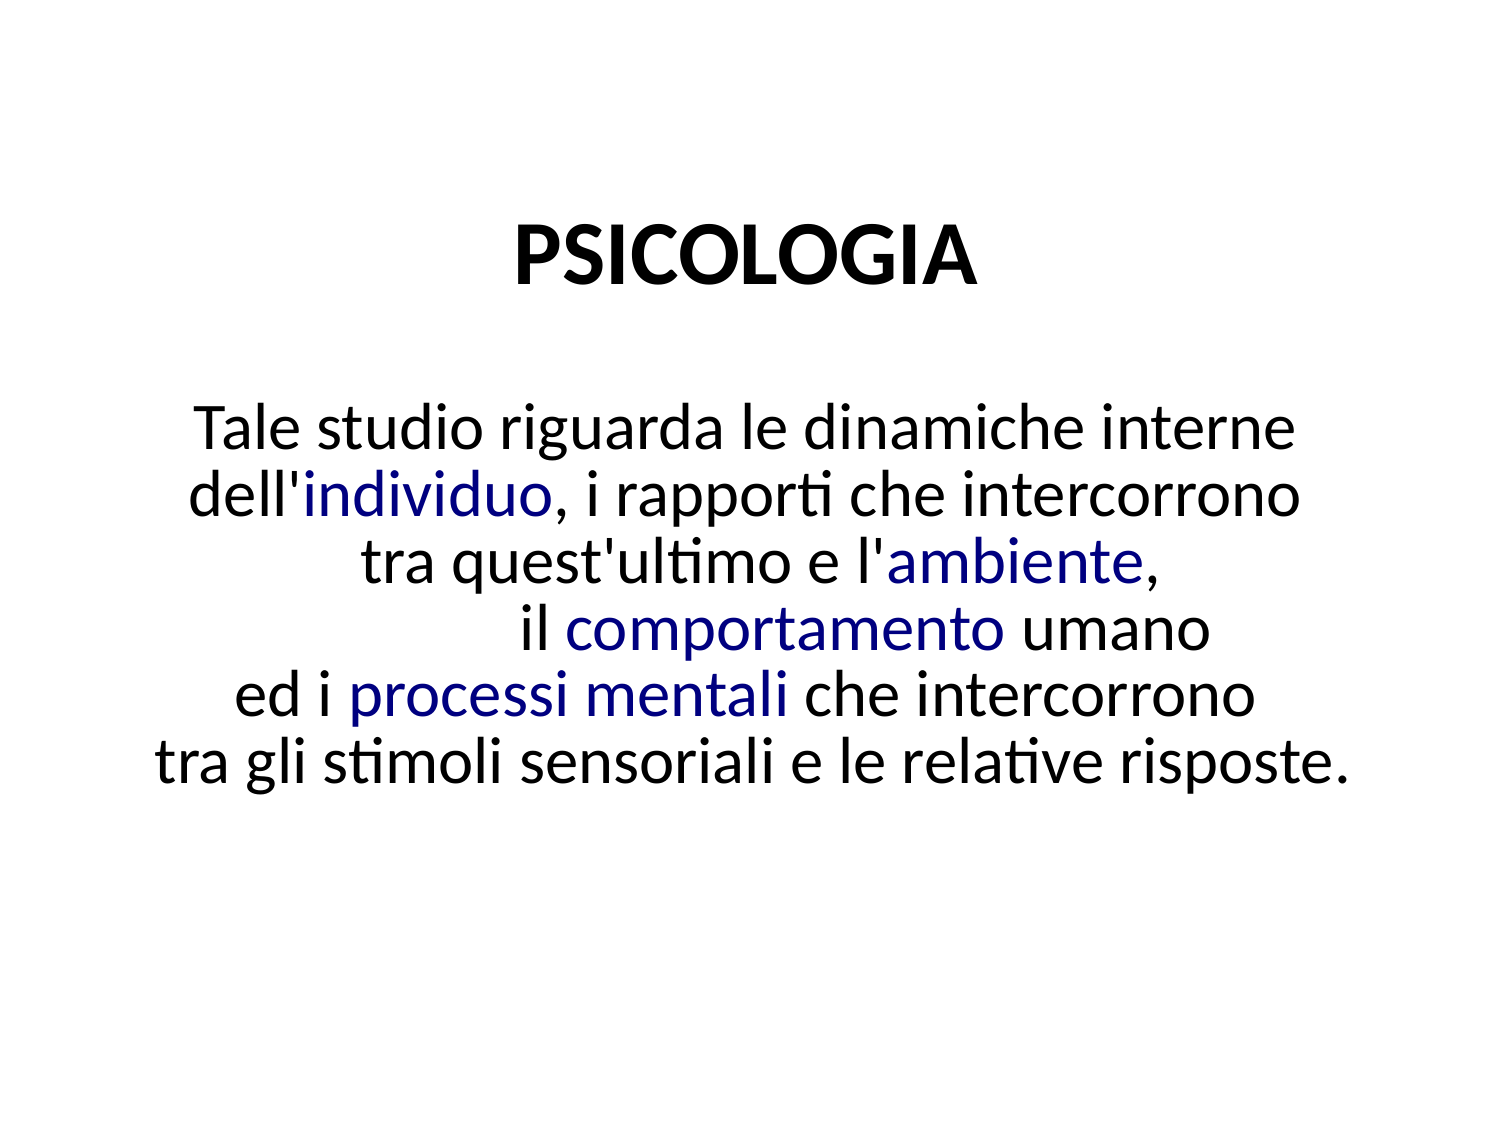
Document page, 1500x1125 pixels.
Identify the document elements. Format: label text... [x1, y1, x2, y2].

title PSICOLOGIA Tale studio riguarda le dinamiche interne dell'individuo, i rapporti che intercorrono tra quest'ultimo e l'ambiente, il comportamento umano ed i processi mentali che intercorrono tra gli stimoli sensoriali e le relative risposte. [70, 144, 1421, 939]
